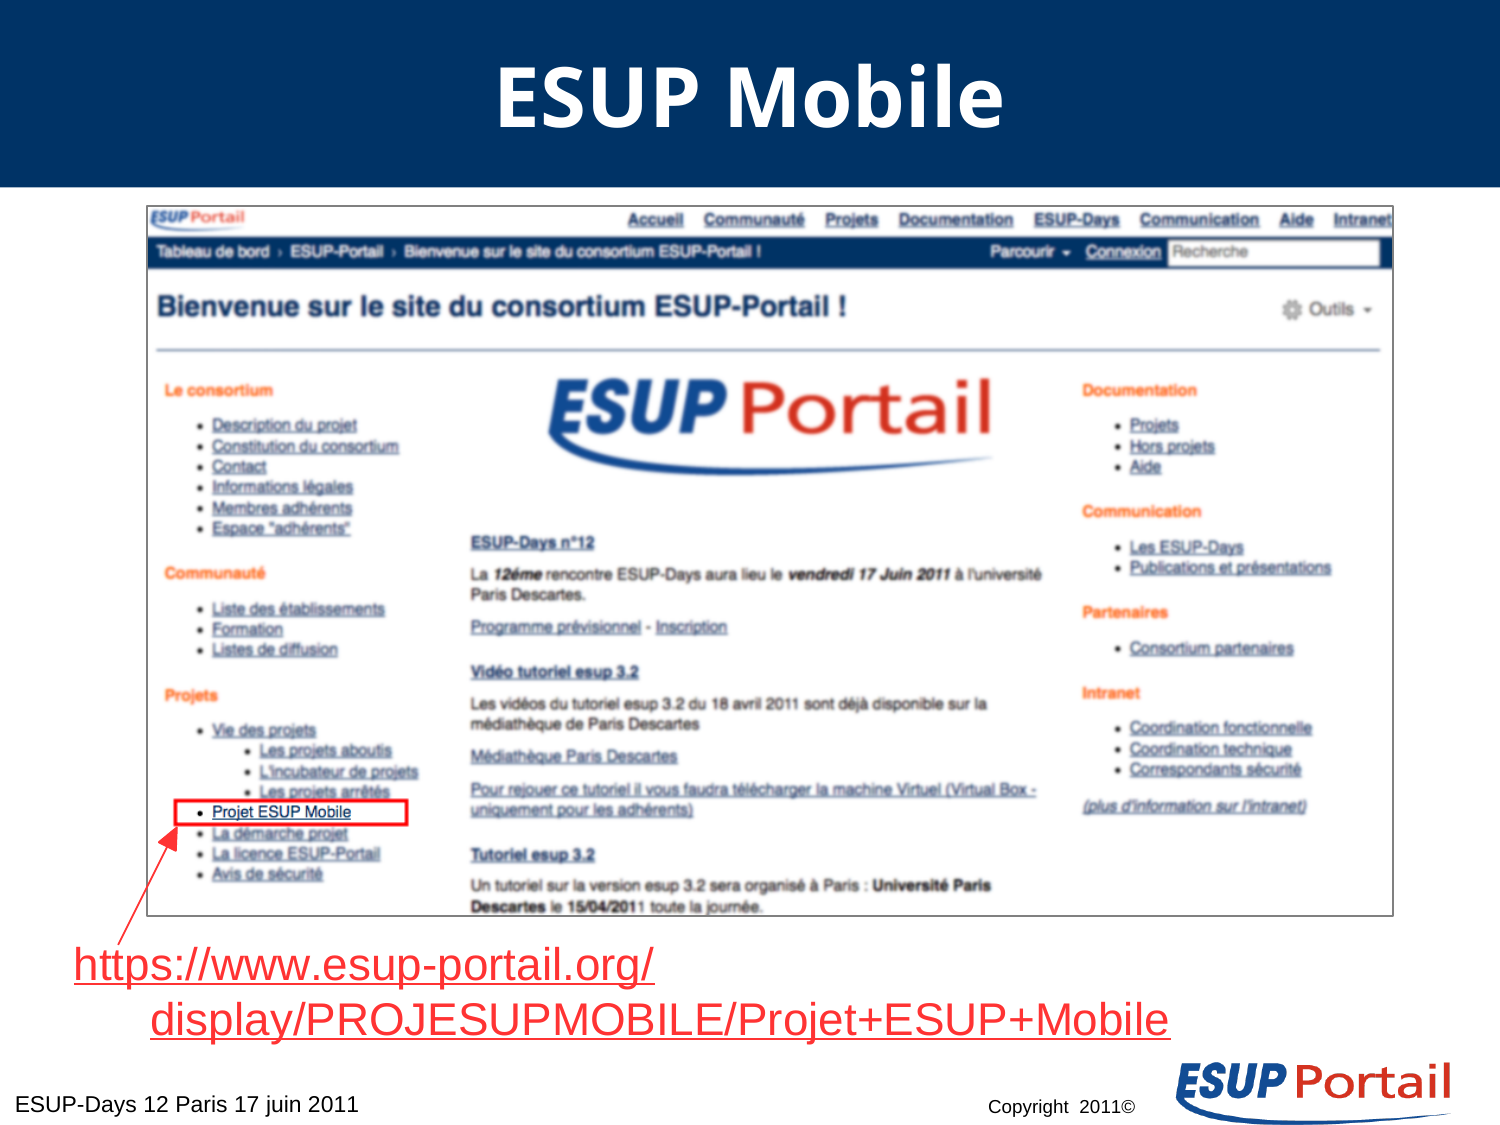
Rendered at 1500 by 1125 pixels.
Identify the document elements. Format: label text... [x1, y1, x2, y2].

picture [1175, 1062, 1451, 1125]
text_box ESUP-Days 12 Paris 17 juin 2011 [0, 1070, 632, 1125]
picture [147, 206, 1392, 916]
text_box https://www.esup-portail.org/ display/PROJESUPMOBILE/Projet+ESUP+Mobile [59, 927, 1477, 1052]
text_box ESUP Mobile [0, 0, 1500, 188]
